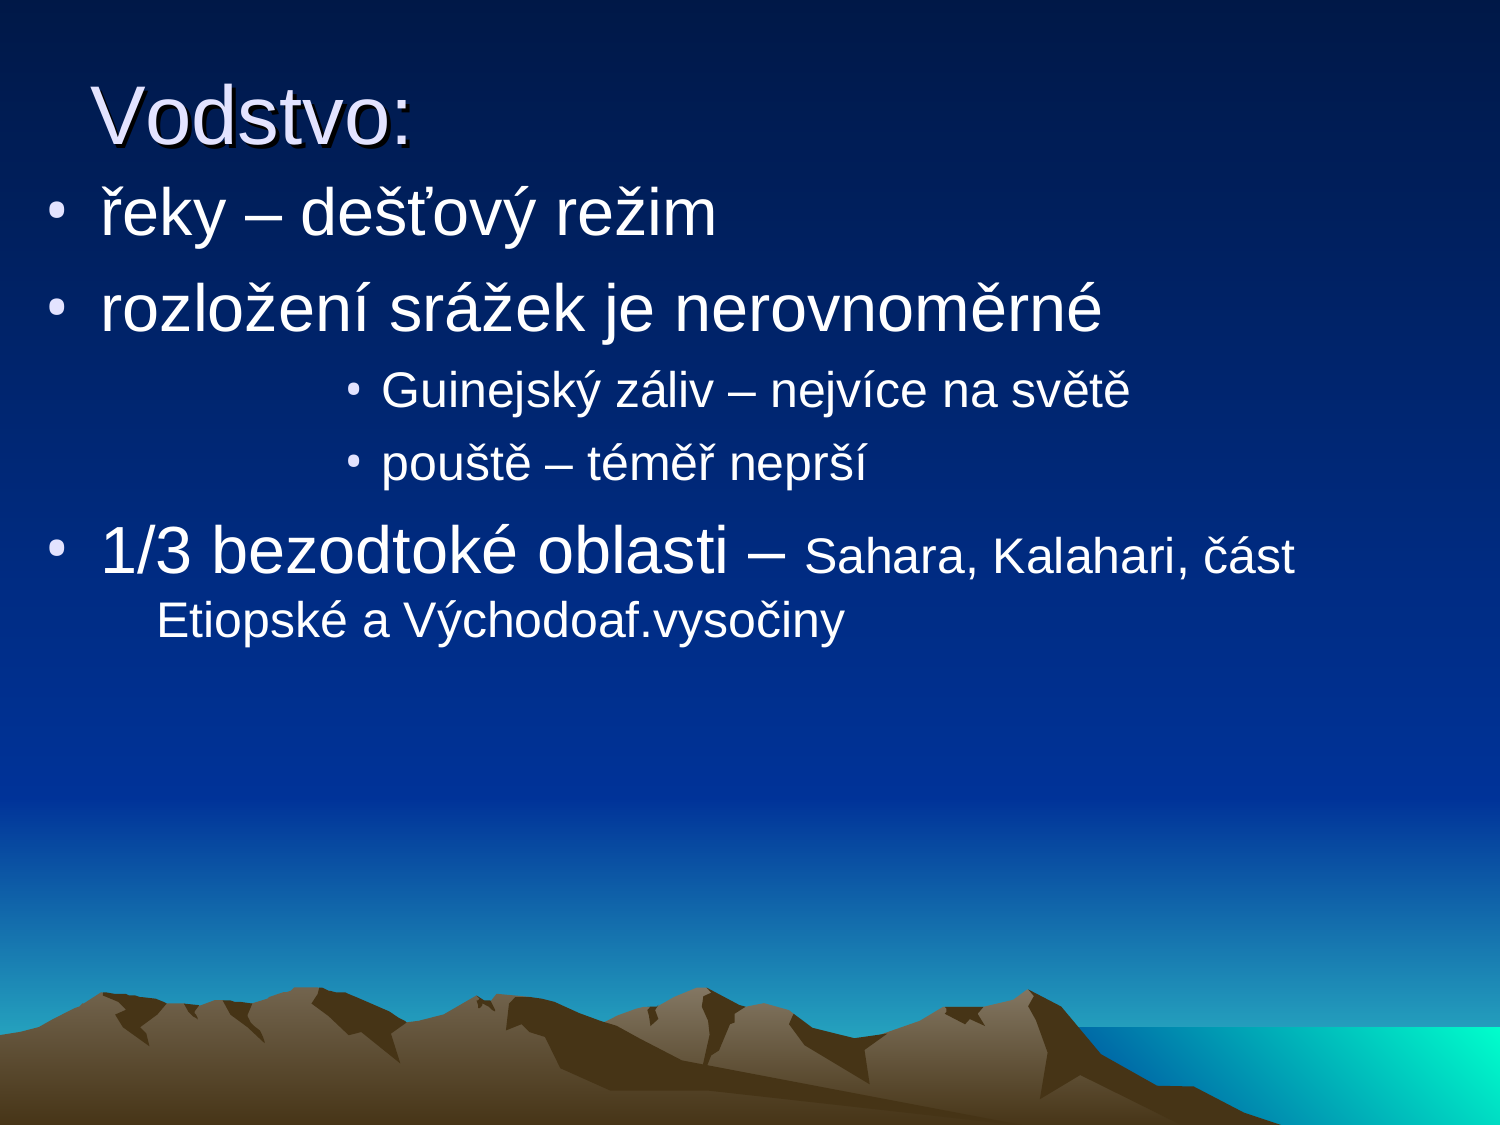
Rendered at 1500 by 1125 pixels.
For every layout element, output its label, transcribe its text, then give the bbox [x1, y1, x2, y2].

title Vodstvo: [75, 37, 1426, 160]
list řeky – dešťový režim rozložení srážek je nerovnoměrné Guinejský záliv – nejvíce na světě pouště – téměř neprší 1/3 bezodtoké oblasti – Sahara, Kalahari, část Etiopské a Východoaf.vysočiny [29, 160, 1500, 1000]
